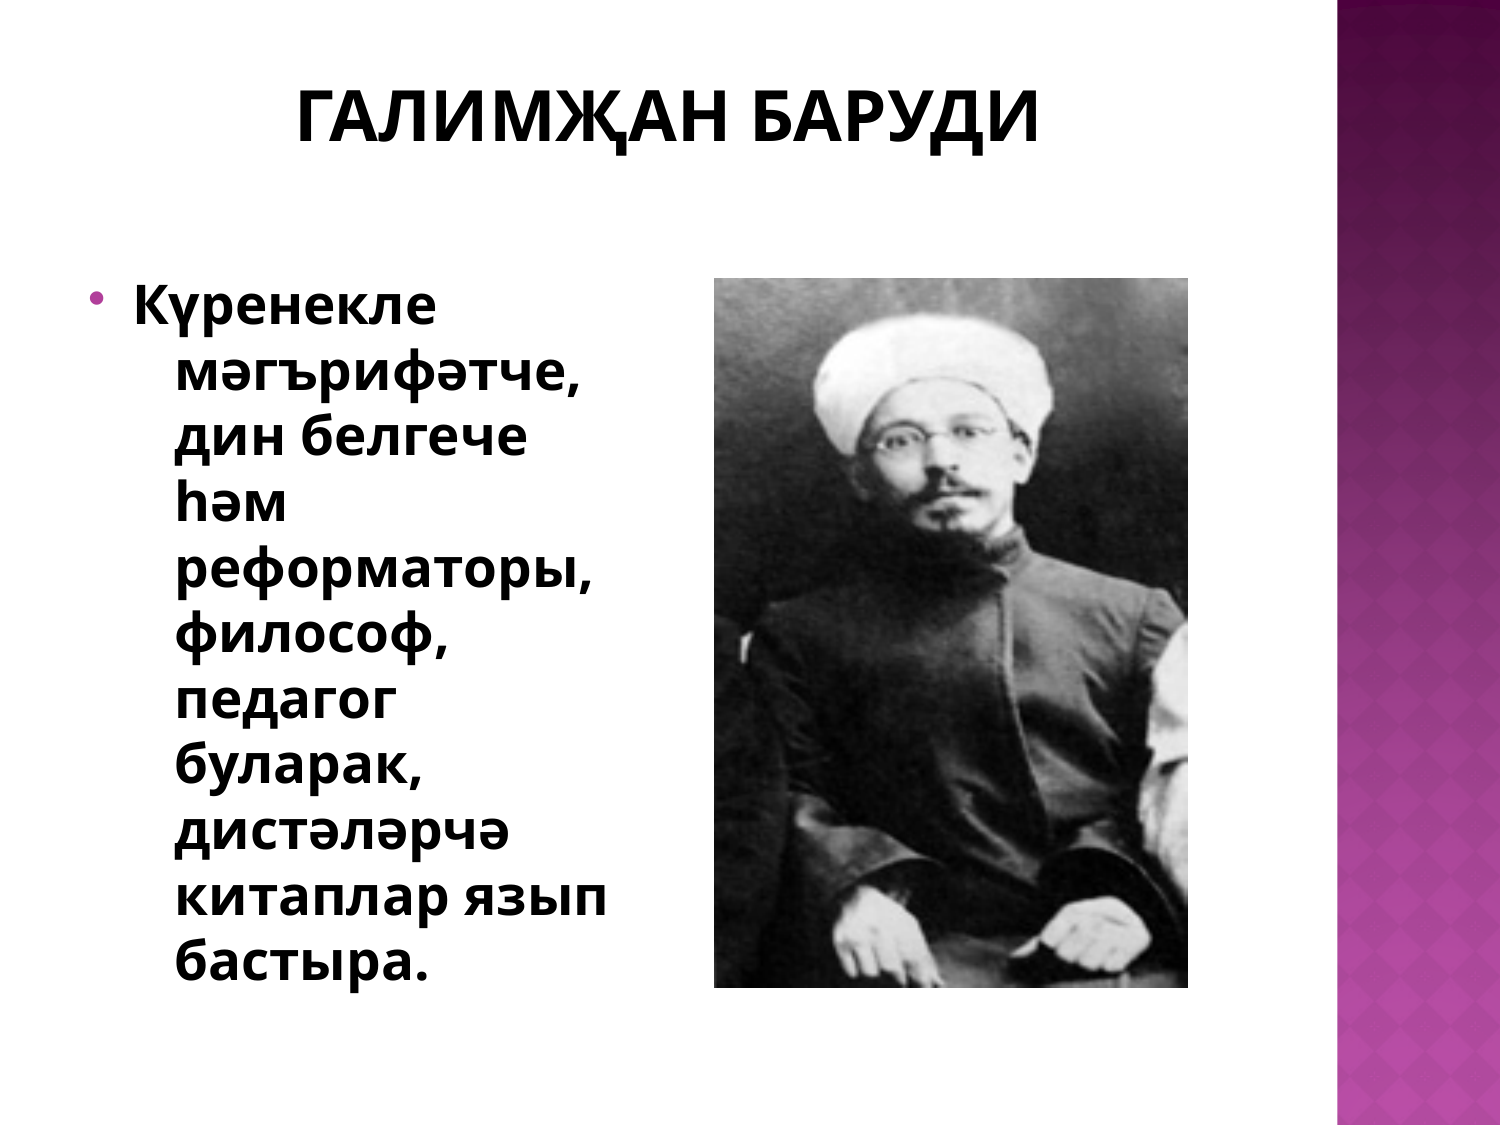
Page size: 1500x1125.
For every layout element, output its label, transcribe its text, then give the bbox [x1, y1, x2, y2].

picture [714, 278, 1188, 988]
list Күренекле мәгърифәтче, дин белгече һәм реформаторы, философ, педагог буларак, дистәләрчә китаплар язып бастыра. [75, 262, 653, 1005]
title Галимҗан Баруди [75, 52, 1264, 240]
